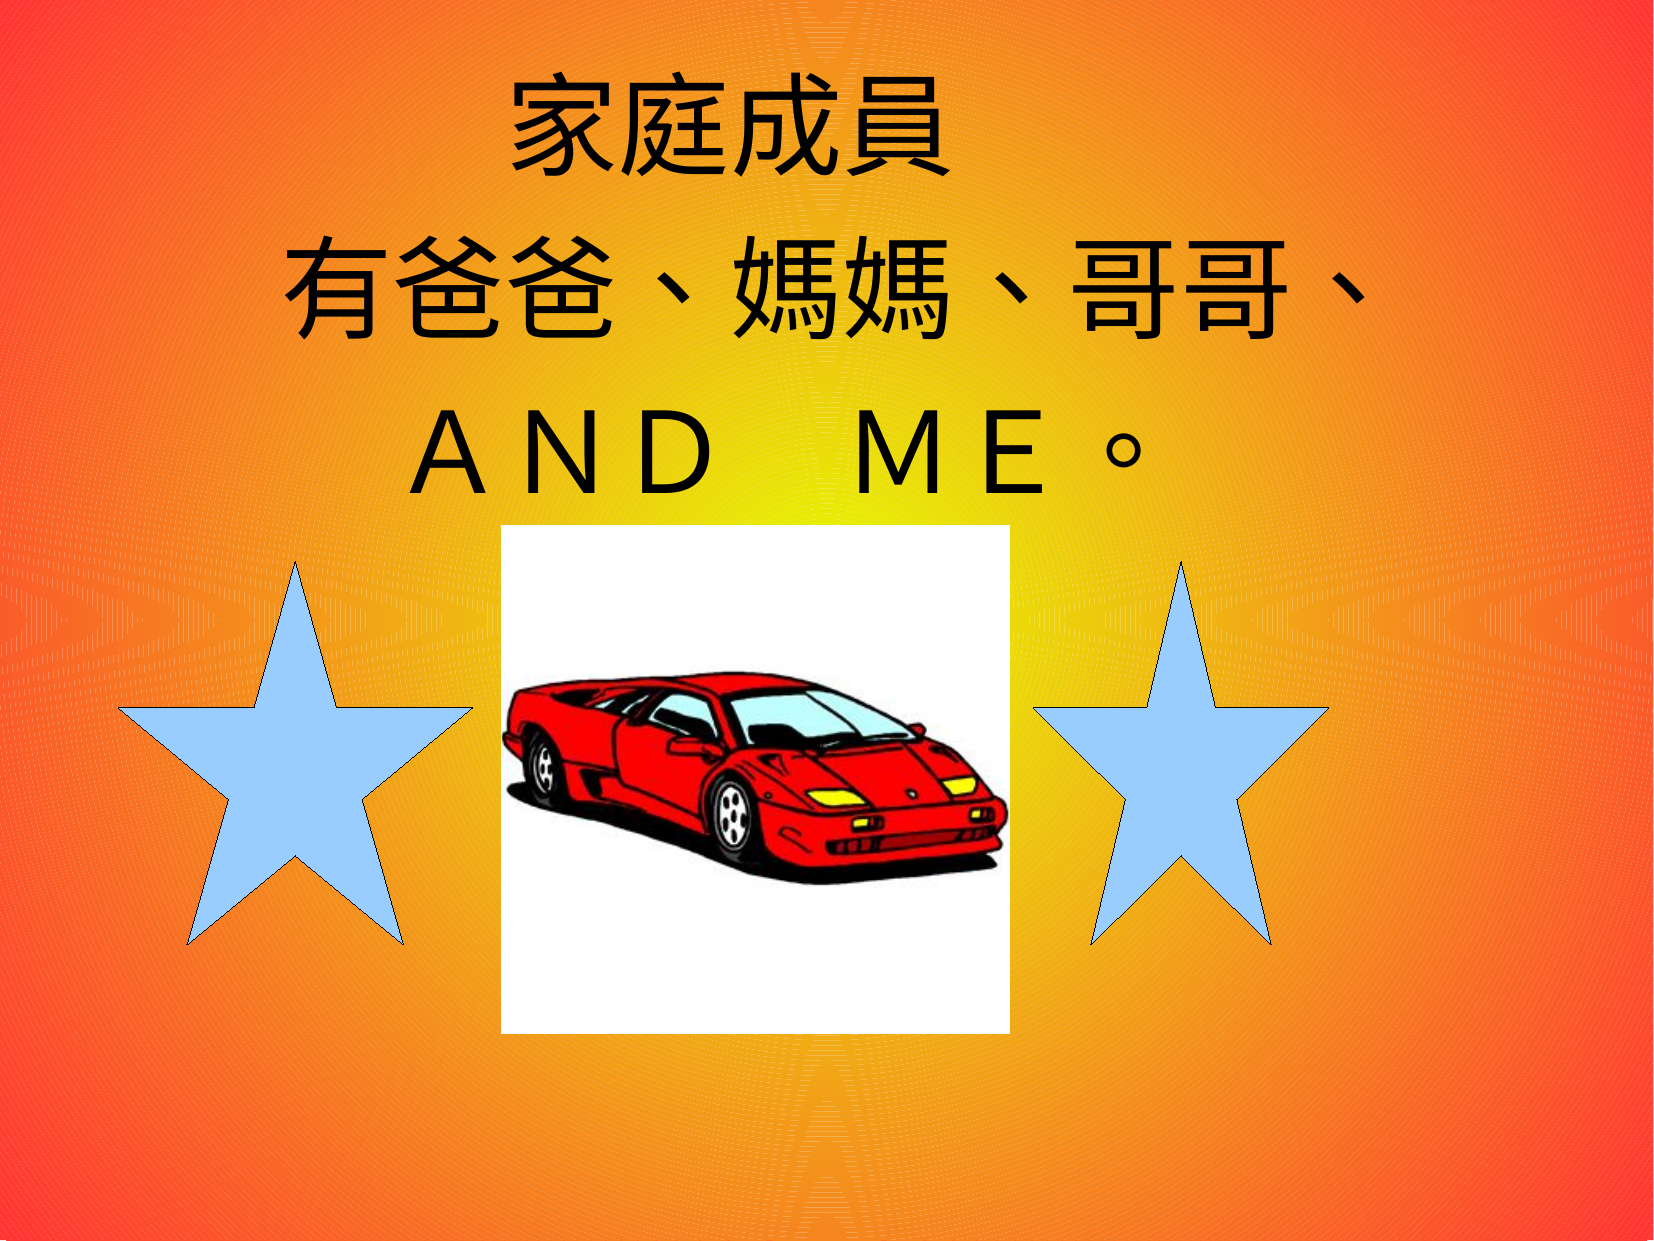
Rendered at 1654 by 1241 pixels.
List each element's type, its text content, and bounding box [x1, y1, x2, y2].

text_box 家庭成員 有爸爸、媽媽、哥哥、 ＡＮＤ ＭＥ。 [265, 29, 1477, 1063]
picture [501, 525, 1010, 1034]
text_box [118, 561, 473, 945]
text_box [1033, 561, 1329, 945]
